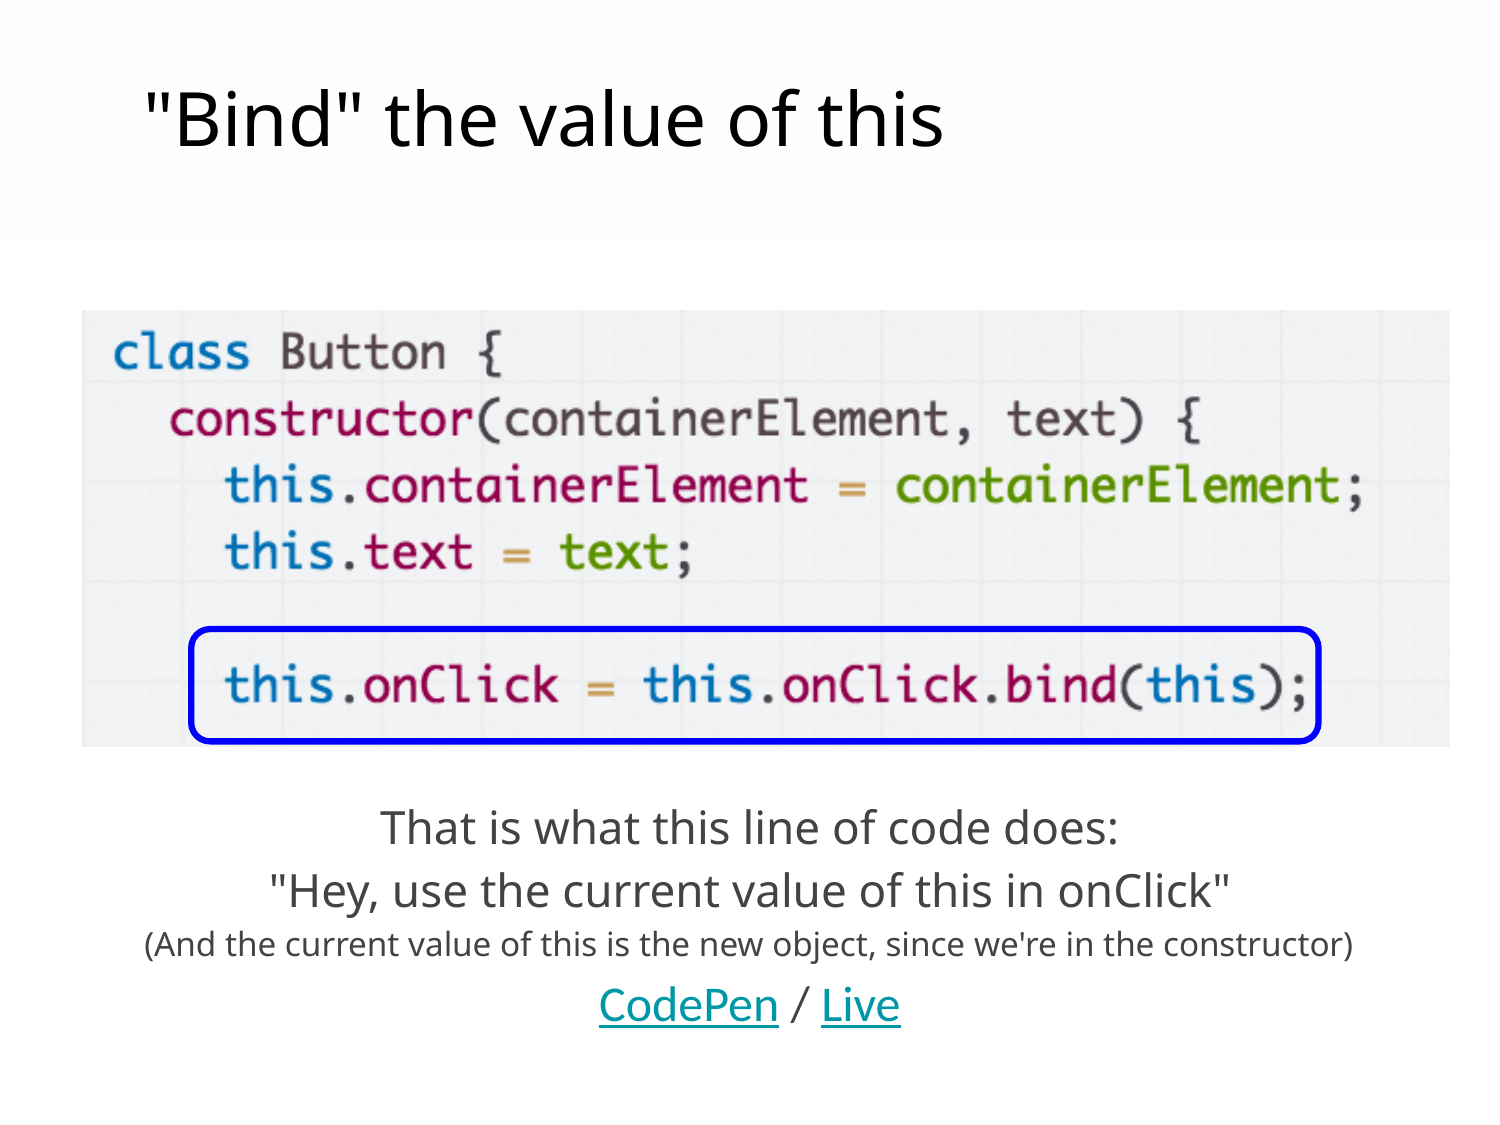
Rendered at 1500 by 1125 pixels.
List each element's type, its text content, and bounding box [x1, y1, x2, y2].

list That is what this line of code does: "Hey, use the current value of this in onClick" (And the current value of this is the new object, since we're in the constructor) CodePen / Live [128, 775, 1372, 1029]
title "Bind" the value of this [128, 56, 1372, 183]
picture [82, 310, 1450, 747]
